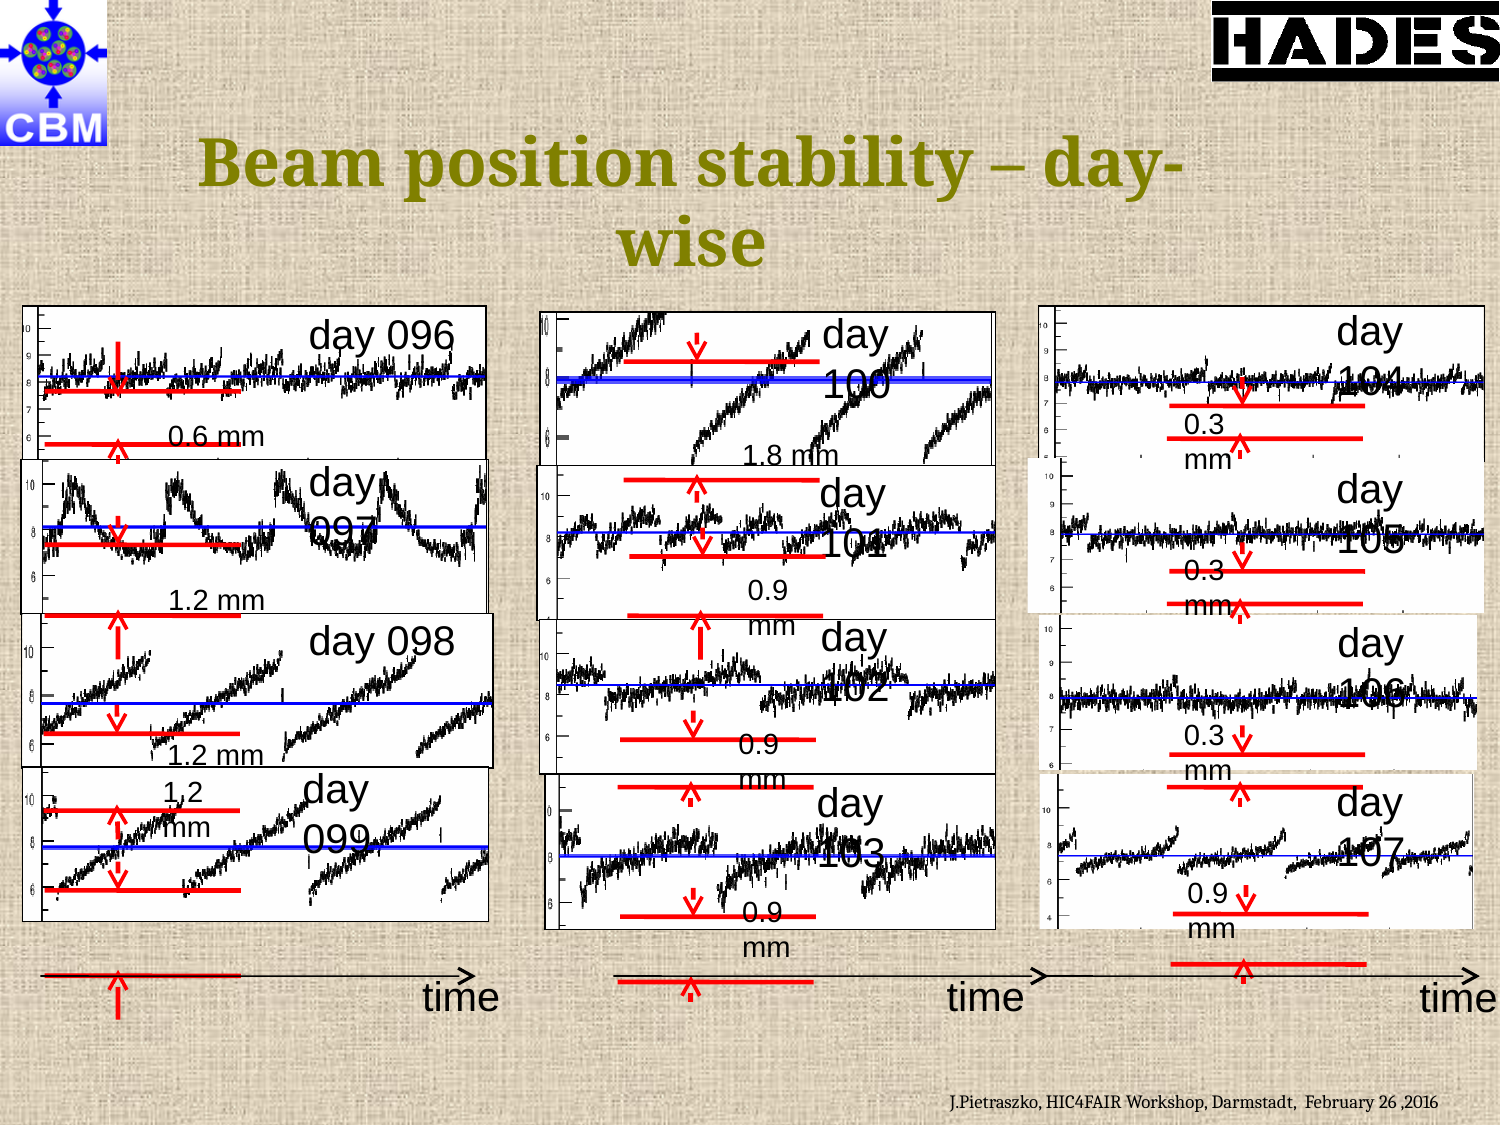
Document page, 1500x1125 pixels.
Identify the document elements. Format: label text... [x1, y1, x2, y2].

text_box 0.9 mm [697, 563, 858, 650]
text_box day 104 [1286, 296, 1484, 412]
text_box 0.6 mm [117, 409, 291, 460]
text_box 1.2 mm [117, 573, 291, 624]
text_box day 103 [766, 768, 976, 884]
text_box Beam position stability – day-wise [159, 112, 1224, 288]
text_box 1.2 mm [116, 728, 290, 779]
text_box 0.9 mm [1137, 867, 1286, 953]
text_box day 097 [258, 446, 461, 562]
text_box time [896, 962, 1069, 1028]
text_box 0.3 mm [1133, 543, 1292, 630]
text_box day 101 [825, 487, 836, 505]
text_box day 105 [1286, 454, 1484, 570]
text_box day 101 [769, 458, 975, 574]
text_box day 098 [258, 606, 472, 672]
picture [0, 0, 1500, 1125]
text_box day 099 [252, 754, 456, 870]
text_box day 100 [771, 299, 976, 415]
text_box day 096 [258, 300, 472, 366]
text_box day 107 [1286, 767, 1484, 883]
text_box time [1369, 963, 1500, 1030]
text_box 0.9 mm [688, 717, 847, 804]
text_box 1.8 mm [691, 428, 863, 480]
text_box 0.3 mm [1133, 397, 1286, 484]
text_box day 106 [1287, 608, 1490, 724]
text_box 0.3 mm [1133, 708, 1292, 794]
picture [1240, 967, 1248, 975]
text_box day 102 [770, 602, 965, 718]
text_box time [371, 962, 545, 1028]
text_box 0.9 mm [691, 885, 842, 972]
text_box 1.2 mm [112, 765, 263, 851]
